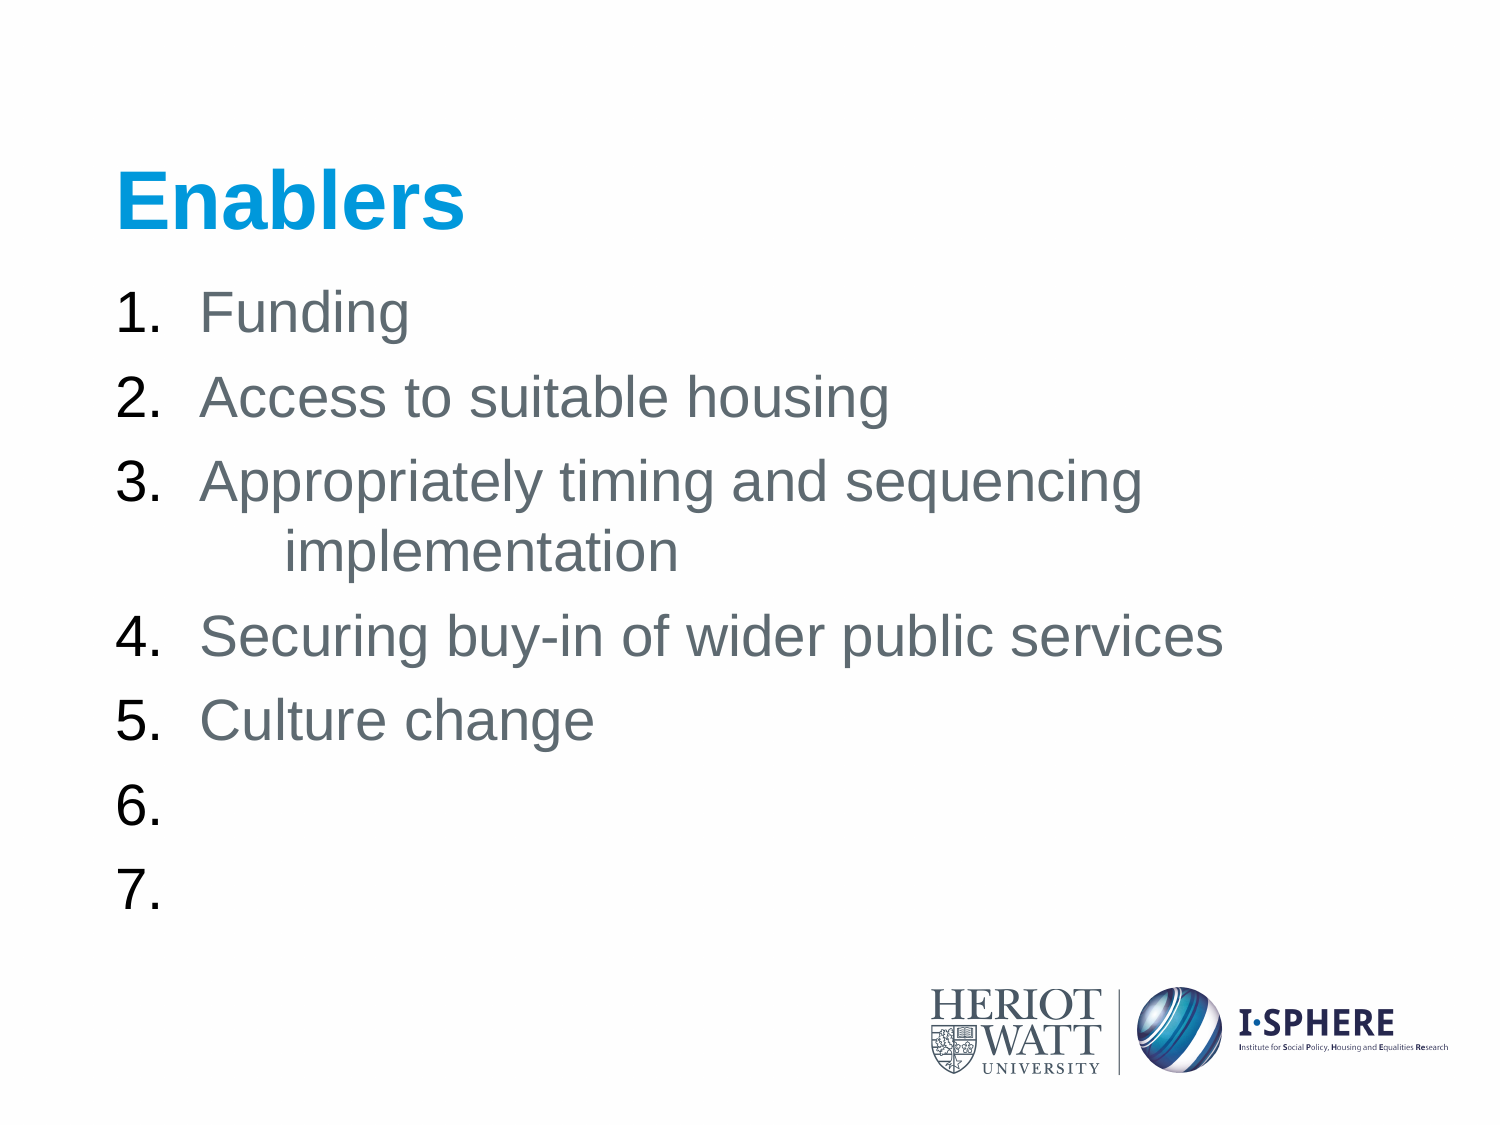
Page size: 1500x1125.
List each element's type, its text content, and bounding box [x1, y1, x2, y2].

title Enablers [100, 90, 1426, 254]
list Funding Access to suitable housing Appropriately timing and sequencing implementation Securing buy-in of wider public services Culture change [100, 267, 1426, 887]
